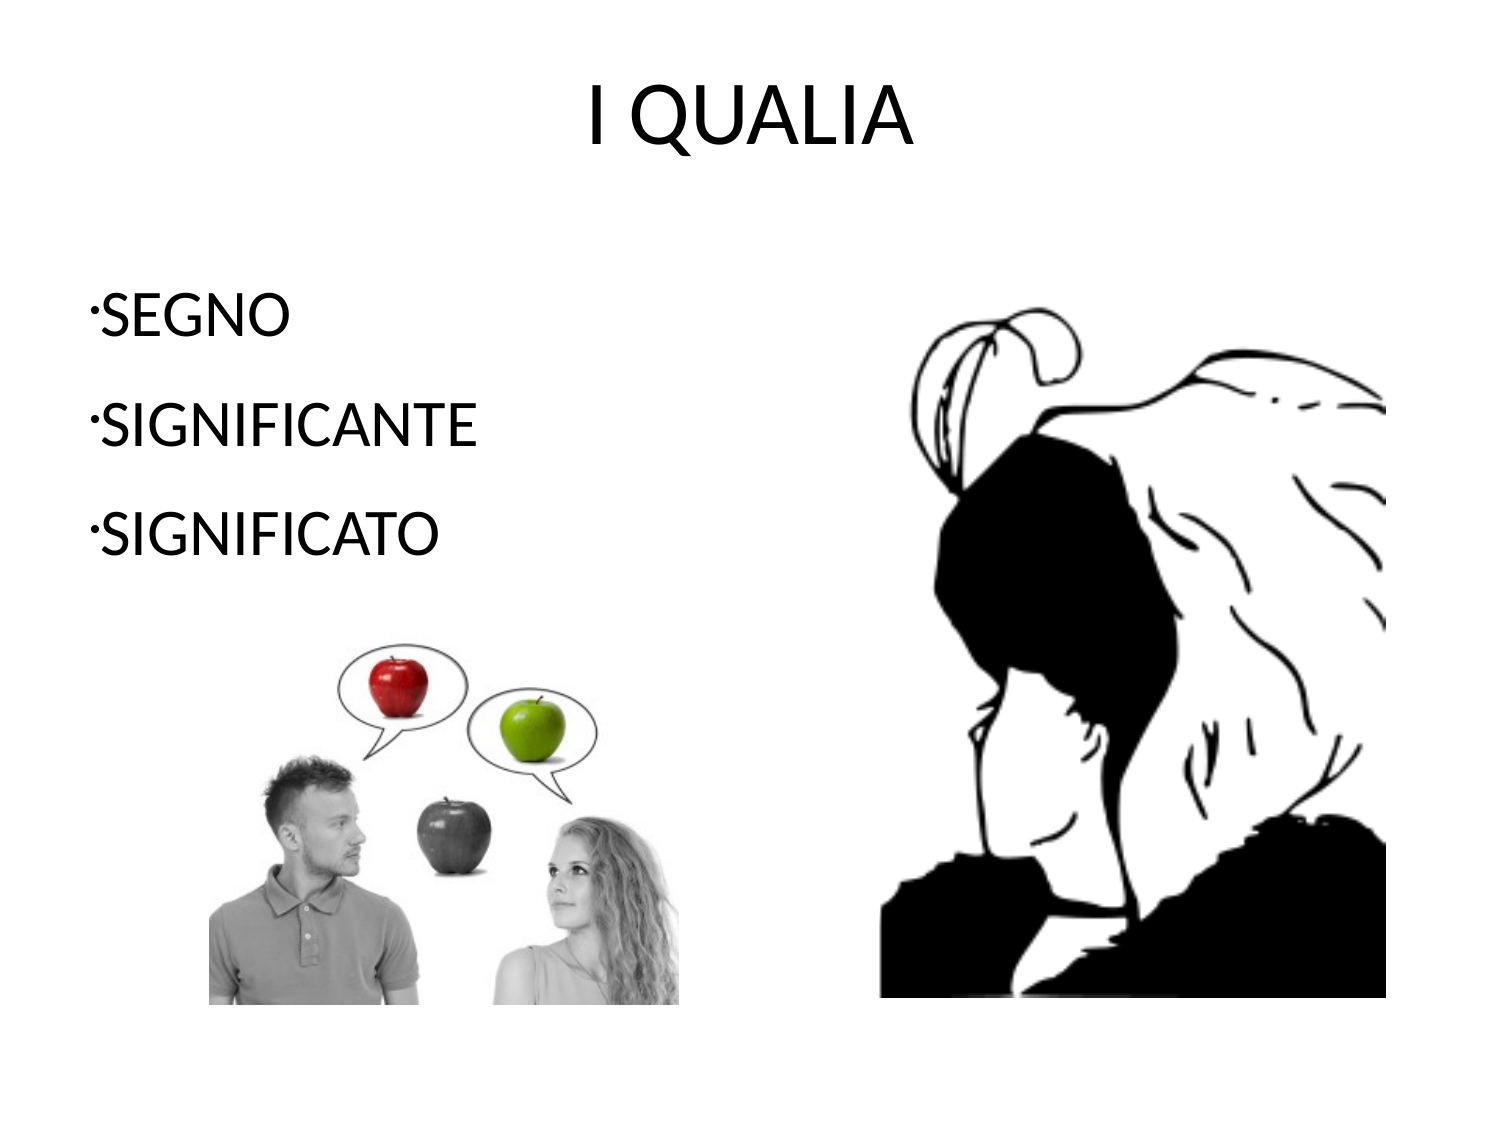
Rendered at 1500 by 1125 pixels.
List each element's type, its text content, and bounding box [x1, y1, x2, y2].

picture [209, 597, 679, 1005]
title I QUALIA [75, 45, 1425, 233]
picture [879, 300, 1386, 998]
list SEGNO SIGNIFICANTE SIGNIFICATO [75, 262, 1425, 1005]
